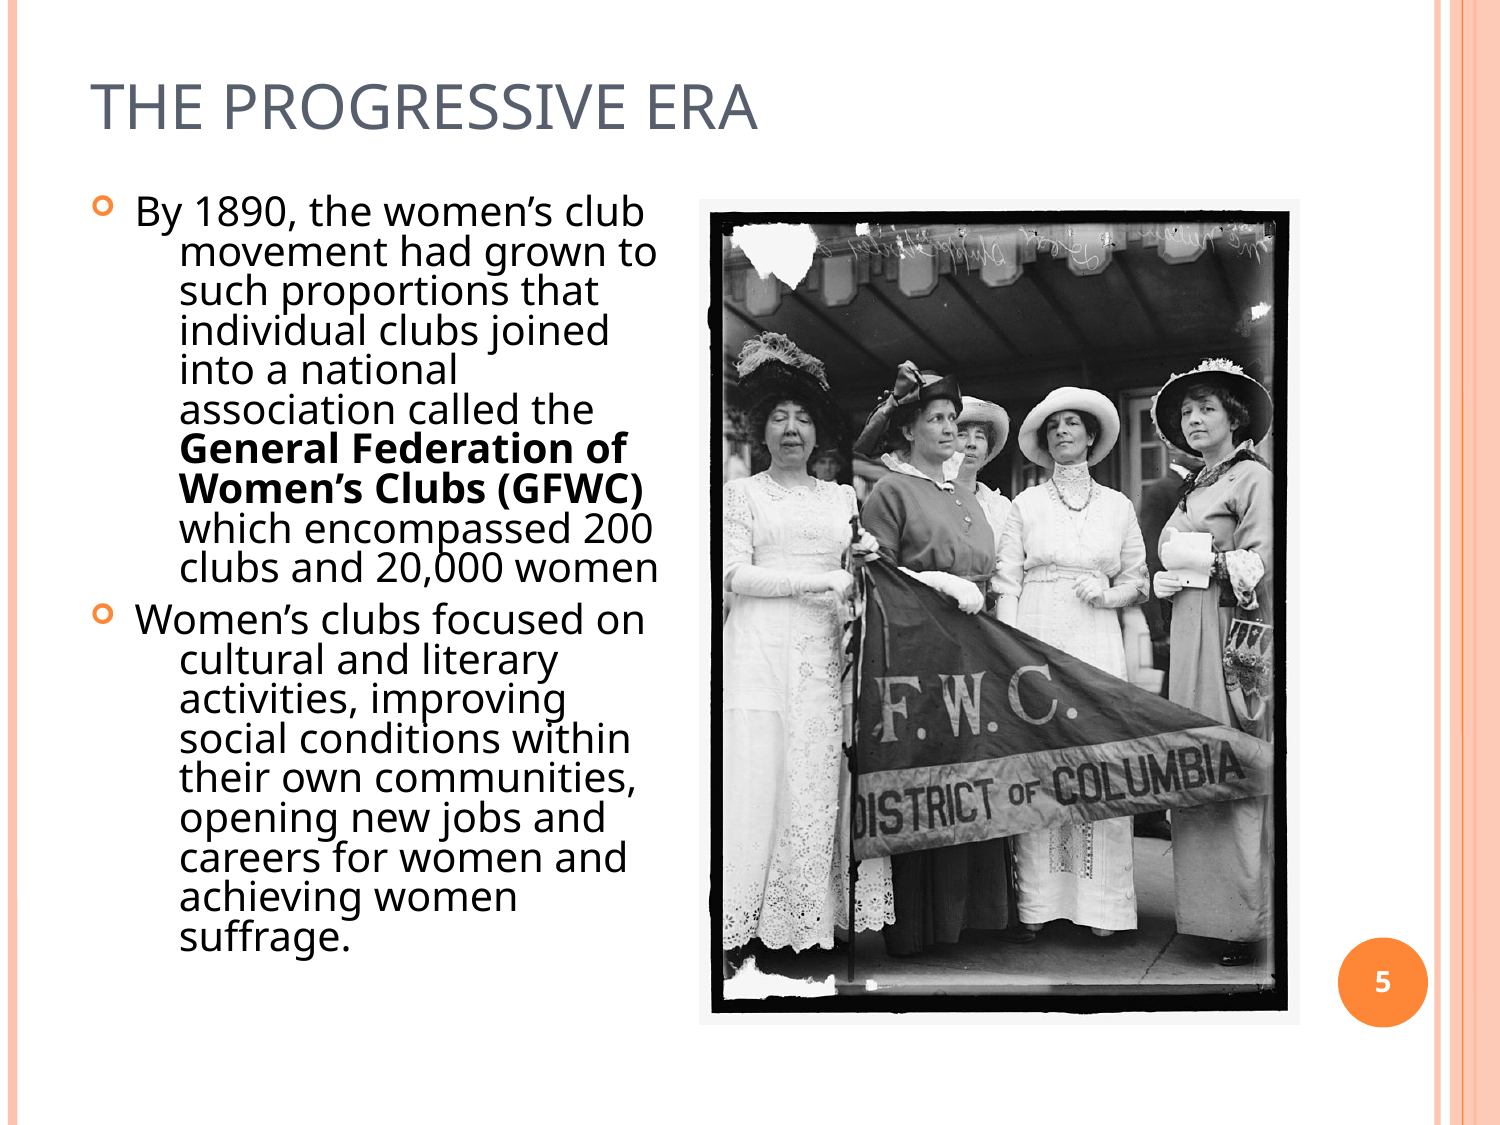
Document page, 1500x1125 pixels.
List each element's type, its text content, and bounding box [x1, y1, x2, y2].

text_box 5 [1333, 940, 1434, 1027]
list By 1890, the women’s club movement had grown to such proportions that individual clubs joined into a national association called the General Federation of Women’s Clubs (GFWC) which encompassed 200 clubs and 20,000 women Women’s clubs focused on cultural and literary activities, improving social conditions within their own communities, opening new jobs and careers for women and achieving women suffrage. [75, 187, 676, 1013]
title The Progressive Era [75, 45, 1300, 150]
picture [699, 200, 1300, 1026]
